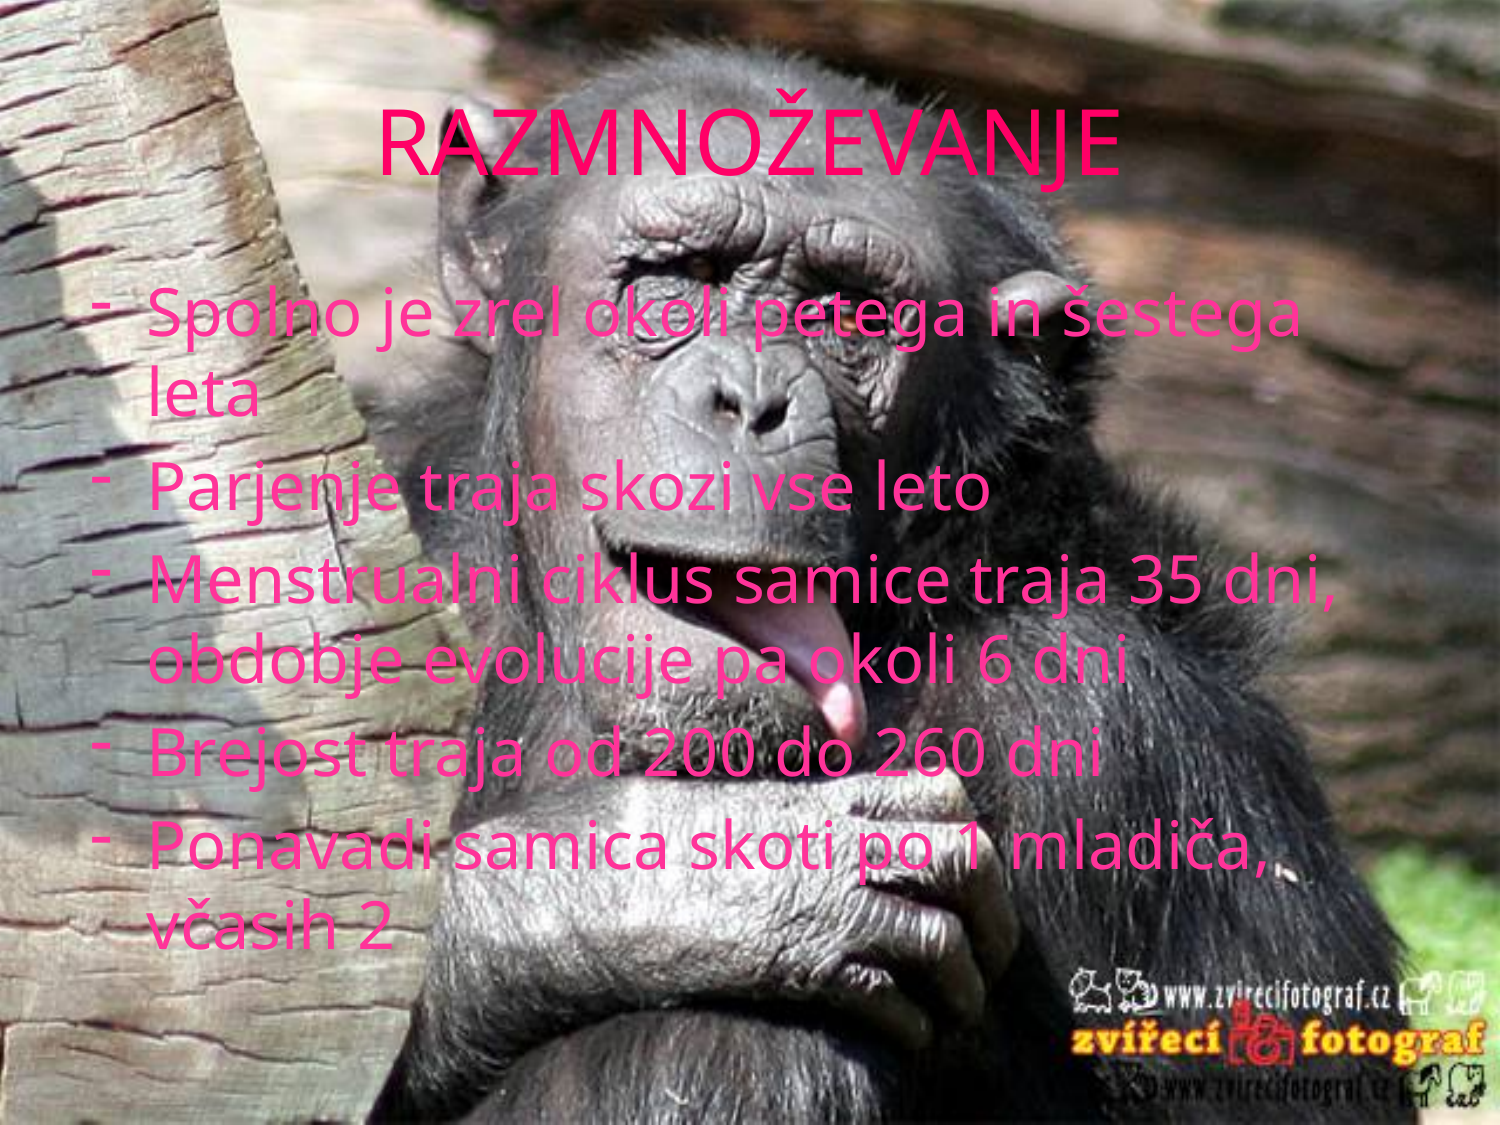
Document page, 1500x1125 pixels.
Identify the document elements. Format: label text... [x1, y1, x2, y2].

picture [0, 0, 1500, 1125]
title RAZMNOŽEVANJE [75, 45, 1425, 233]
list Spolno je zrel okoli petega in šestega leta Parjenje traja skozi vse leto Menstrualni ciklus samice traja 35 dni, obdobje evolucije pa okoli 6 dni Brejost traja od 200 do 260 dni Ponavadi samica skoti po 1 mladiča, včasih 2 [75, 262, 1425, 1005]
